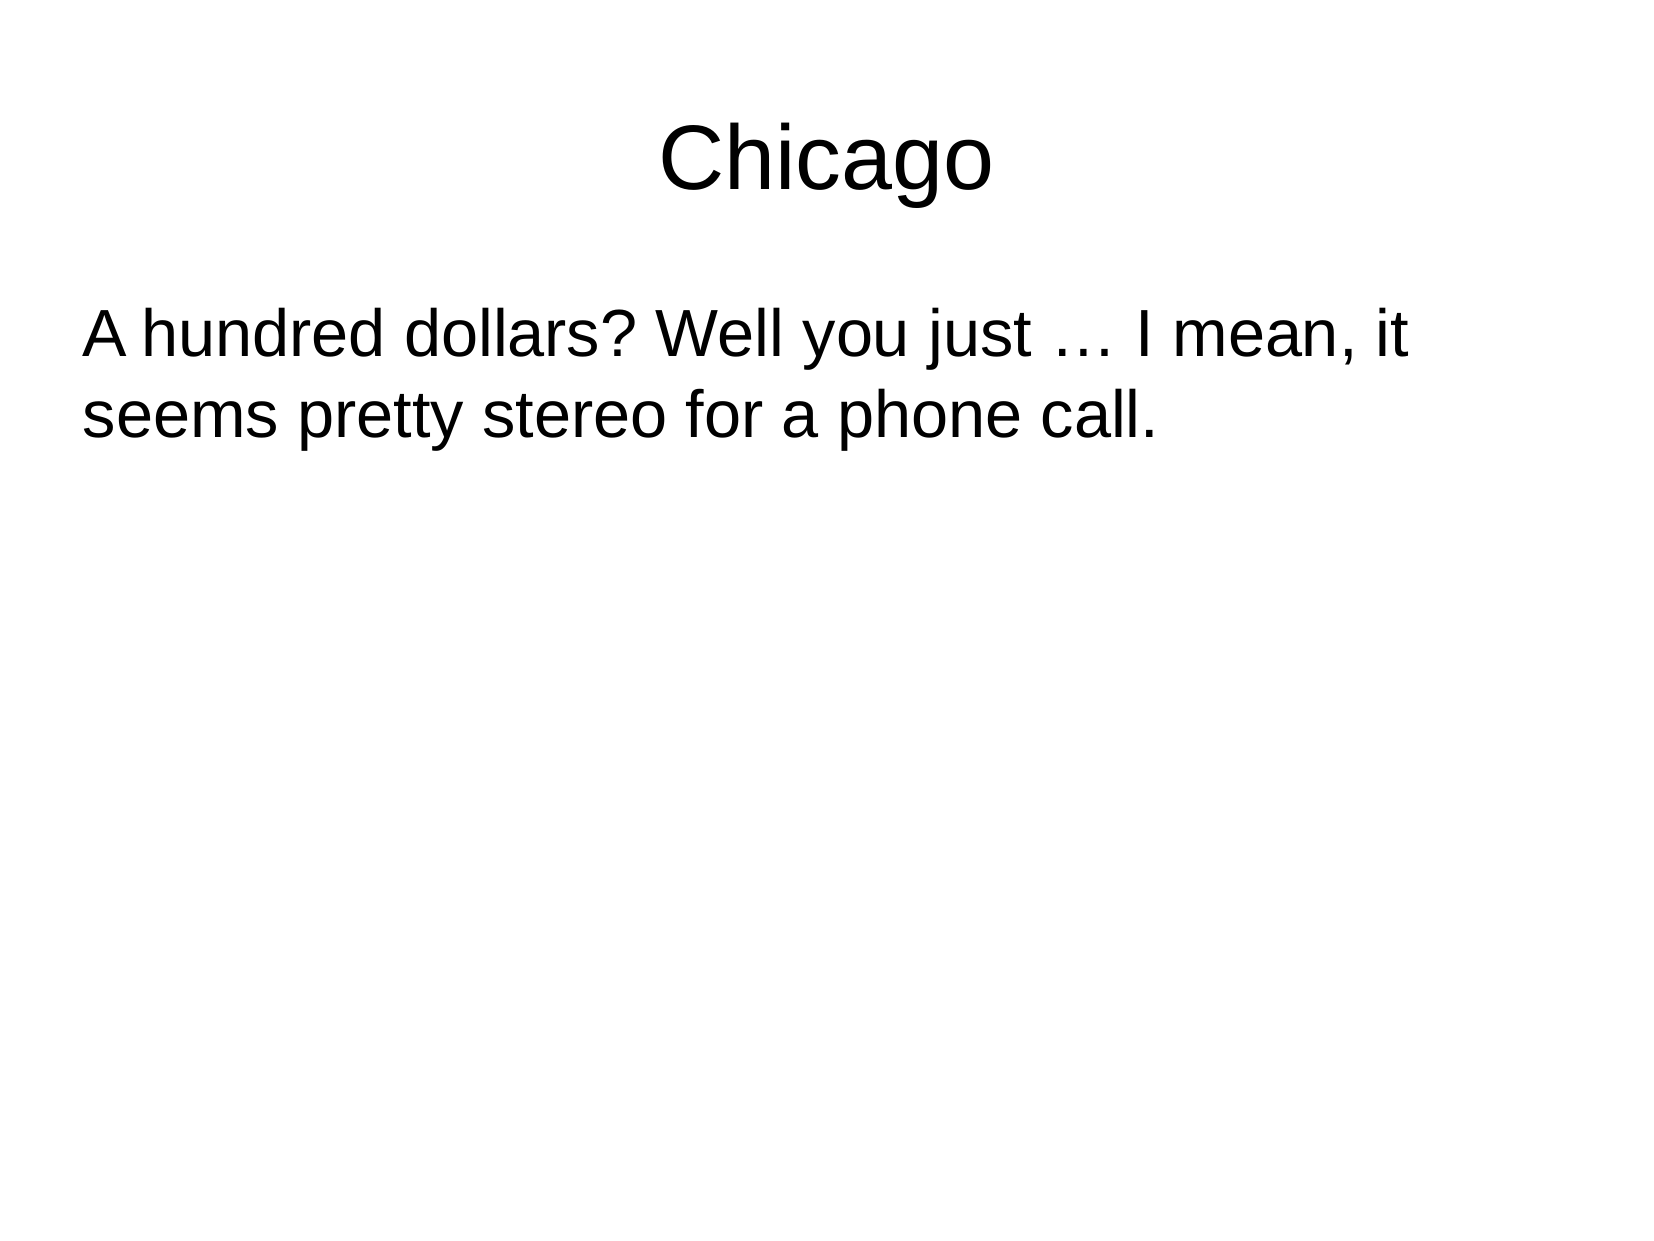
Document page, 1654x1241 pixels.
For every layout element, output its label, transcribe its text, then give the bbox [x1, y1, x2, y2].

title Chicago [82, 49, 1571, 257]
list A hundred dollars? Well you just … I mean, it seems pretty stereo for a phone call. [82, 290, 1571, 1010]
